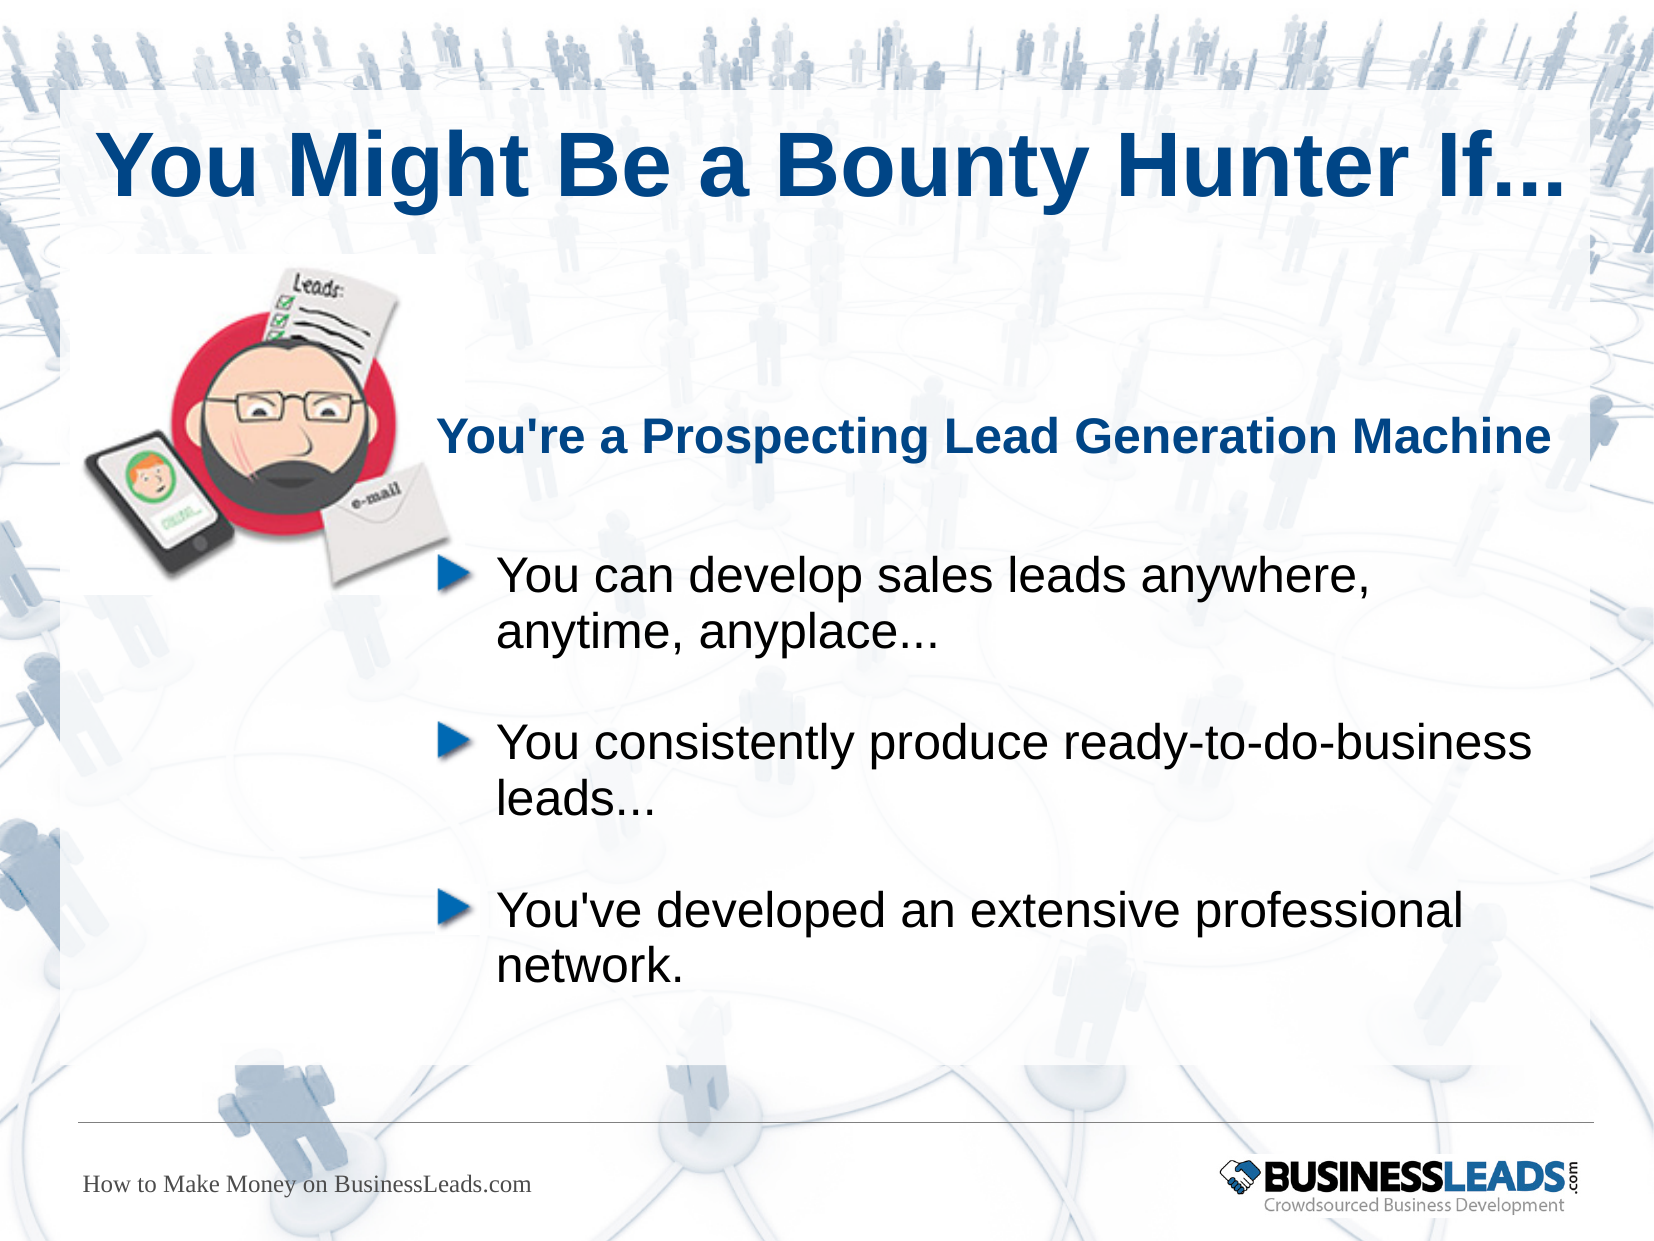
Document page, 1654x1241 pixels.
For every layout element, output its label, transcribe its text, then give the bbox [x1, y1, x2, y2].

table_cell You can develop sales leads anywhere, anytime, anyplace... You consistently produce ready-to-do-business leads... You've developed an extensive professional network. [430, 542, 1575, 999]
title You Might Be a Bounty Hunter If... [94, 61, 1583, 269]
table_header You're a Prospecting Lead Generation Machine [430, 403, 1575, 542]
picture [0, 3, 1654, 1241]
